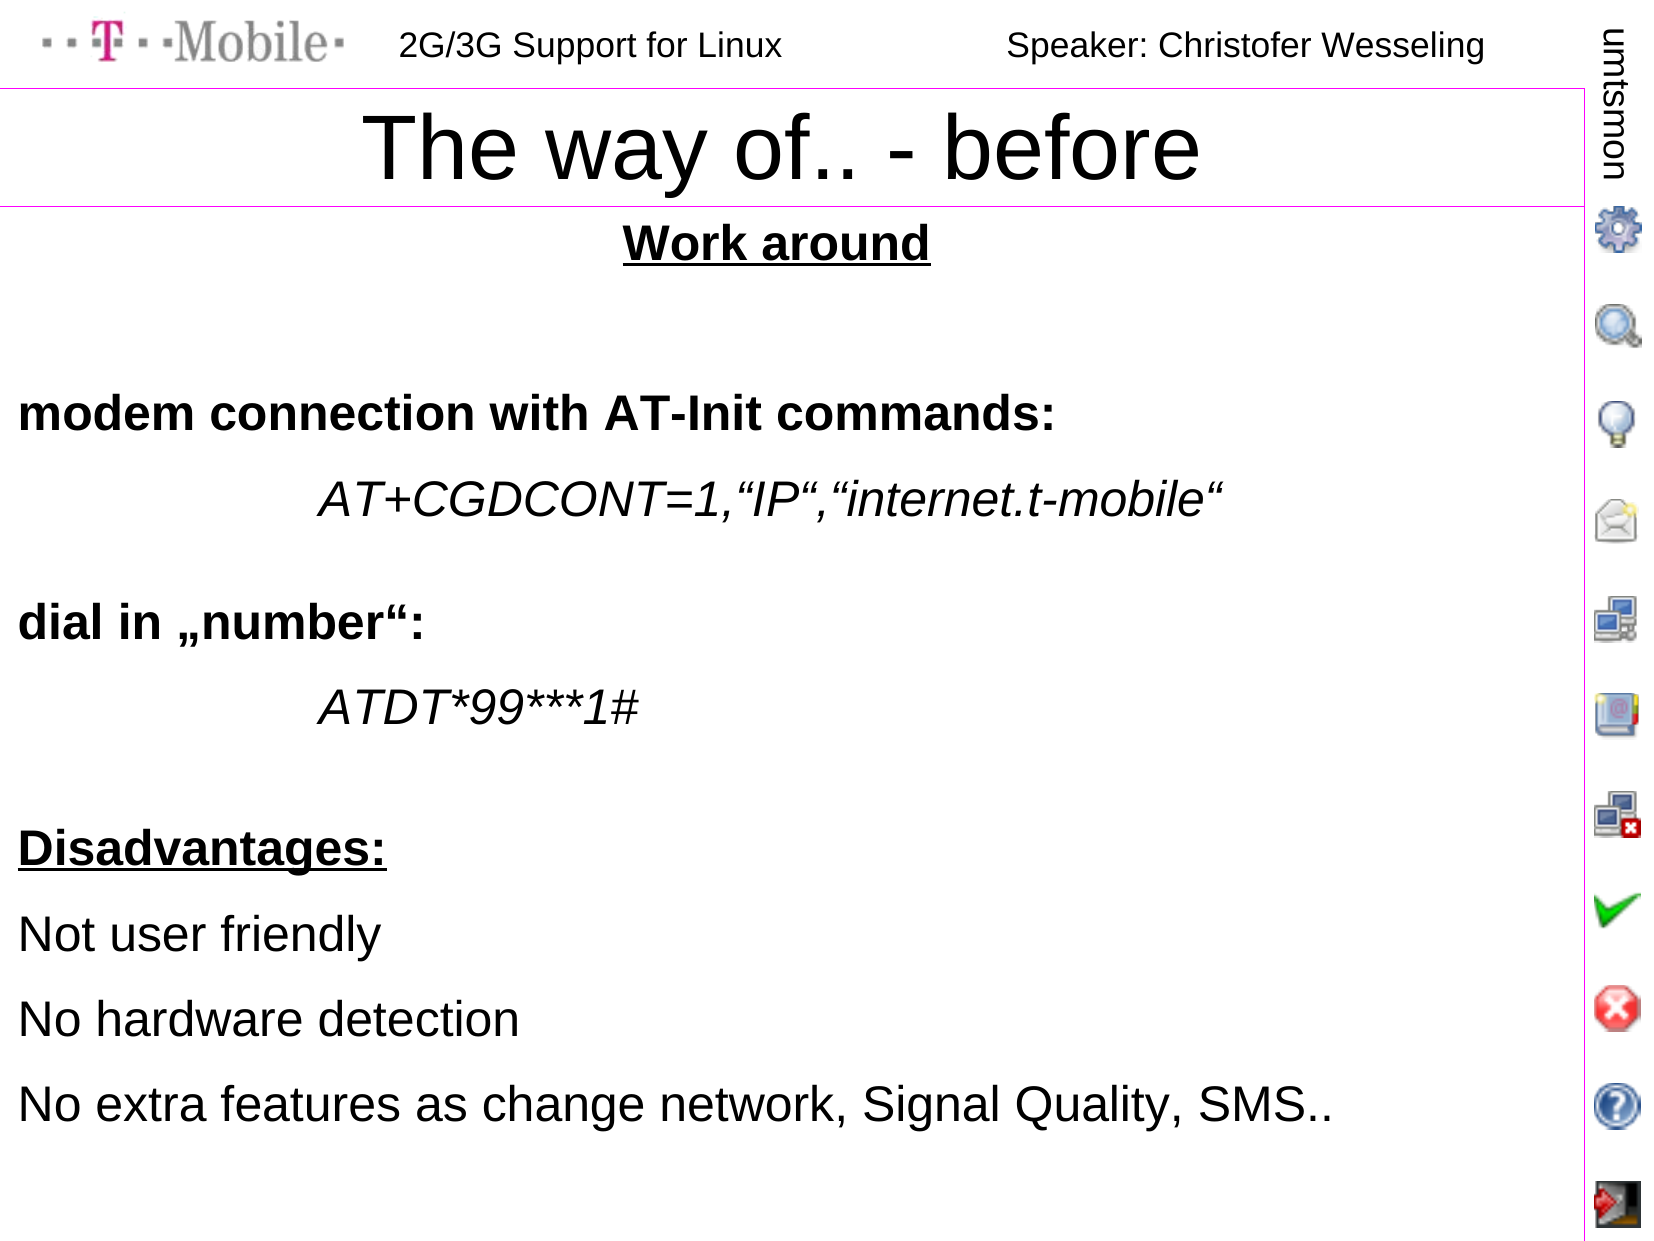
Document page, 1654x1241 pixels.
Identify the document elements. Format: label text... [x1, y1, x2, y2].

picture [1595, 304, 1642, 351]
picture [1594, 693, 1641, 740]
picture [1594, 888, 1641, 935]
picture [1595, 206, 1642, 253]
picture [1594, 1181, 1641, 1228]
list Work around modem connection with AT-Init commands: AT+CGDCONT=1,“IP“,“internet.t-mobile“ dial in „number“: ATDT*99***1# Disadvantages: Not user friendly No hardware detection No extra features as change network, Signal Quality, SMS.. [0, 215, 1536, 1241]
picture [1594, 401, 1641, 448]
picture [1594, 791, 1641, 838]
picture [11, 6, 365, 77]
picture [1594, 499, 1641, 546]
picture [1594, 1083, 1641, 1130]
picture [1594, 596, 1641, 643]
picture [1594, 985, 1641, 1032]
title The way of.. - before [0, 90, 1565, 205]
